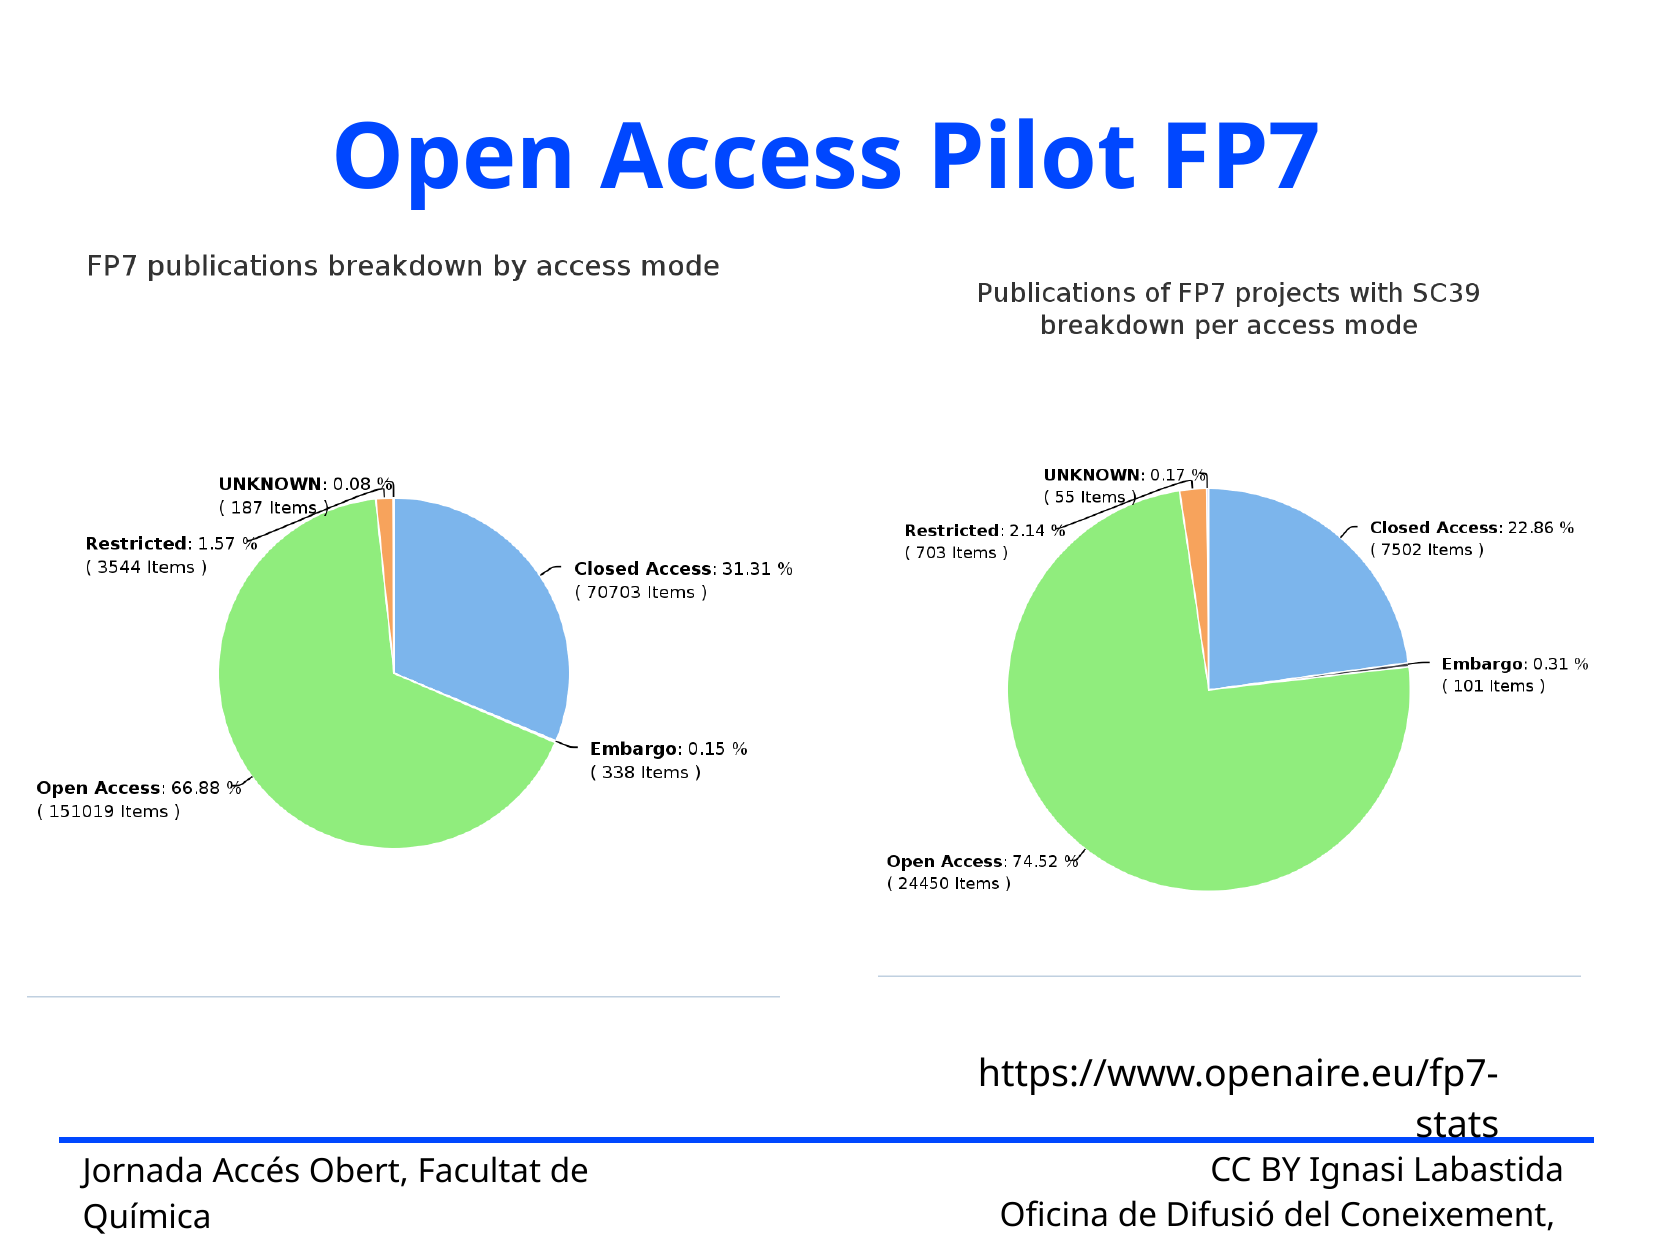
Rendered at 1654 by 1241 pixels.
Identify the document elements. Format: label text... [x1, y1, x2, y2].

title Open Access Pilot FP7 [82, 49, 1571, 257]
picture [863, 265, 1595, 997]
text_box https://www.openaire.eu/fp7-stats [933, 1039, 1514, 1105]
picture [11, 236, 795, 1019]
